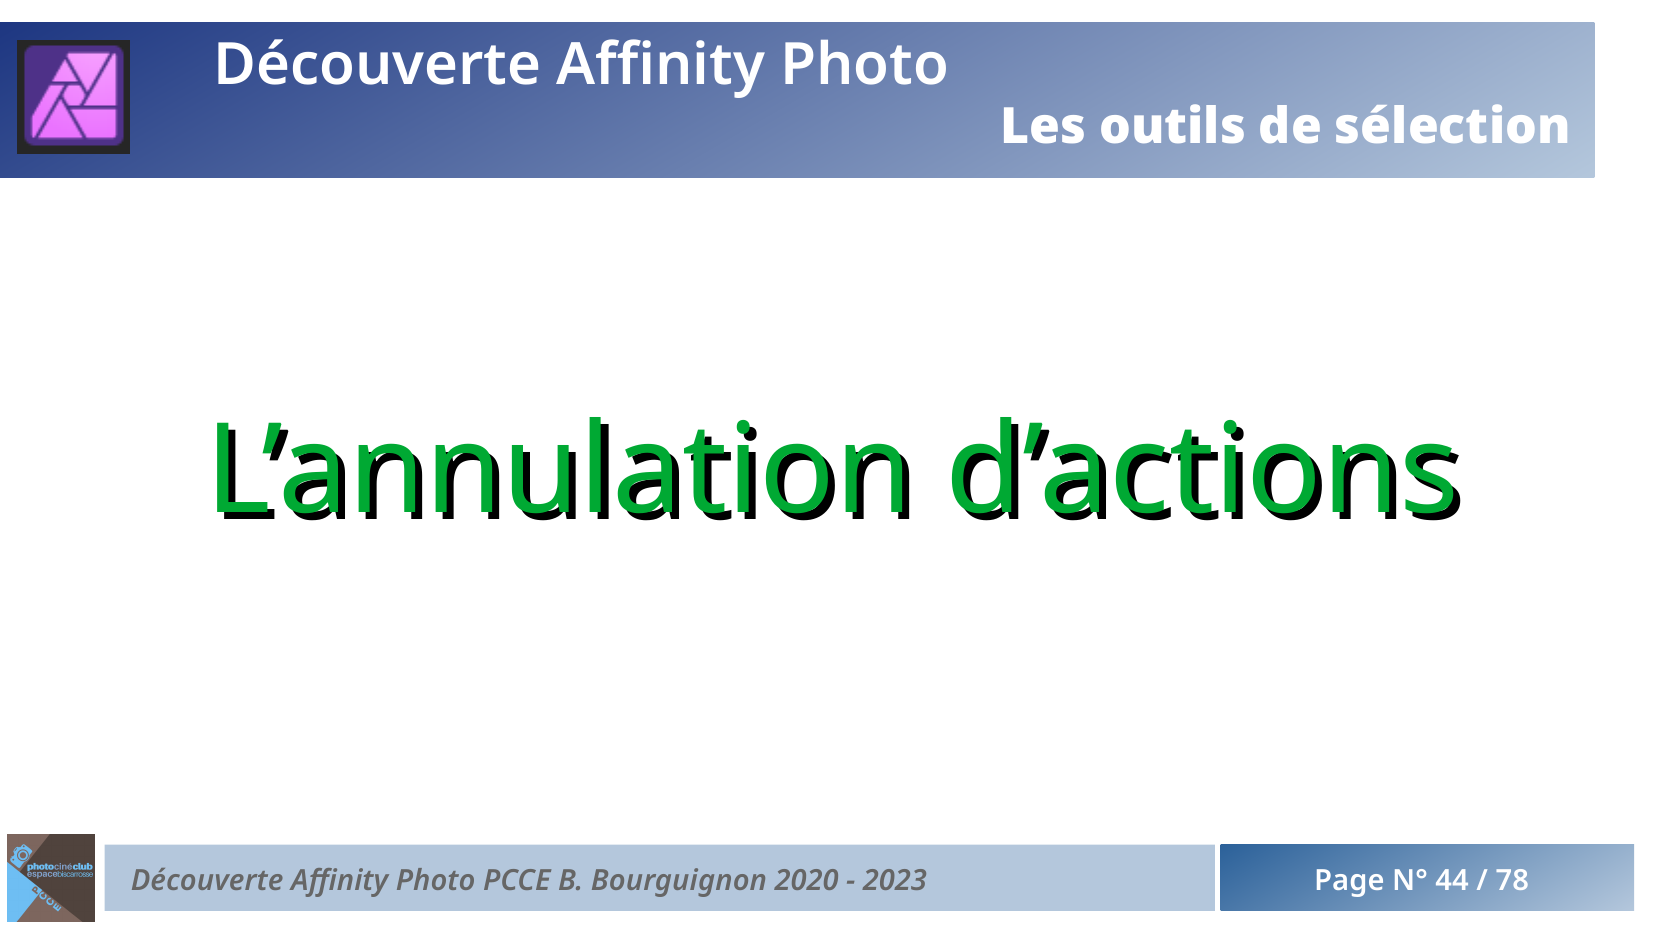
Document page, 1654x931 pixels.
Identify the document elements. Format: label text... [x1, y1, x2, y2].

picture [17, 40, 130, 154]
text_box L’annulation d’actions [190, 377, 1465, 551]
picture [7, 834, 95, 922]
title Les outils de sélection [874, 47, 1571, 158]
